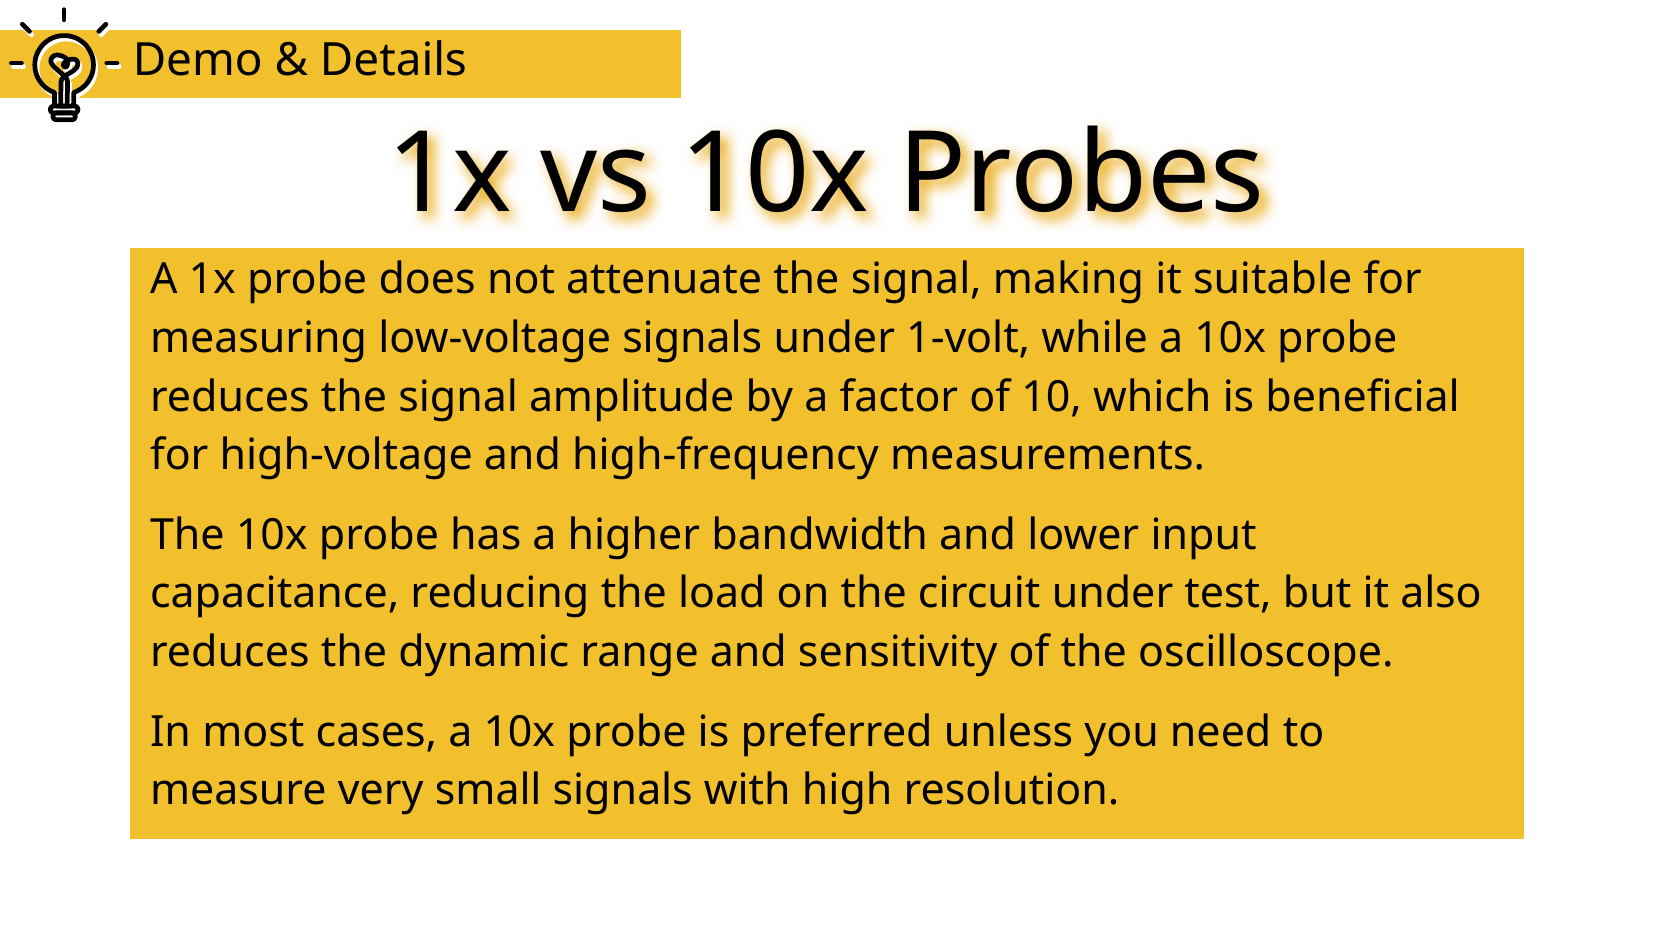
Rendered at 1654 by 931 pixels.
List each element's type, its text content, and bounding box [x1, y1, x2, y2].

title 1x vs 10x Probes [82, 88, 1571, 249]
subtitle Demo & Details [132, 17, 677, 97]
list A 1x probe does not attenuate the signal, making it suitable for measuring low-voltage signals under 1-volt, while a 10x probe reduces the signal amplitude by a factor of 10, which is beneficial for high-voltage and high-frequency measurements. The 10x probe has a higher bandwidth and lower input capacitance, reducing the load on the circuit under test, but it also reduces the dynamic range and sensitivity of the oscilloscope. In most cases, a 10x probe is preferred unless you need to measure very small signals with high resolution. [150, 248, 1501, 849]
